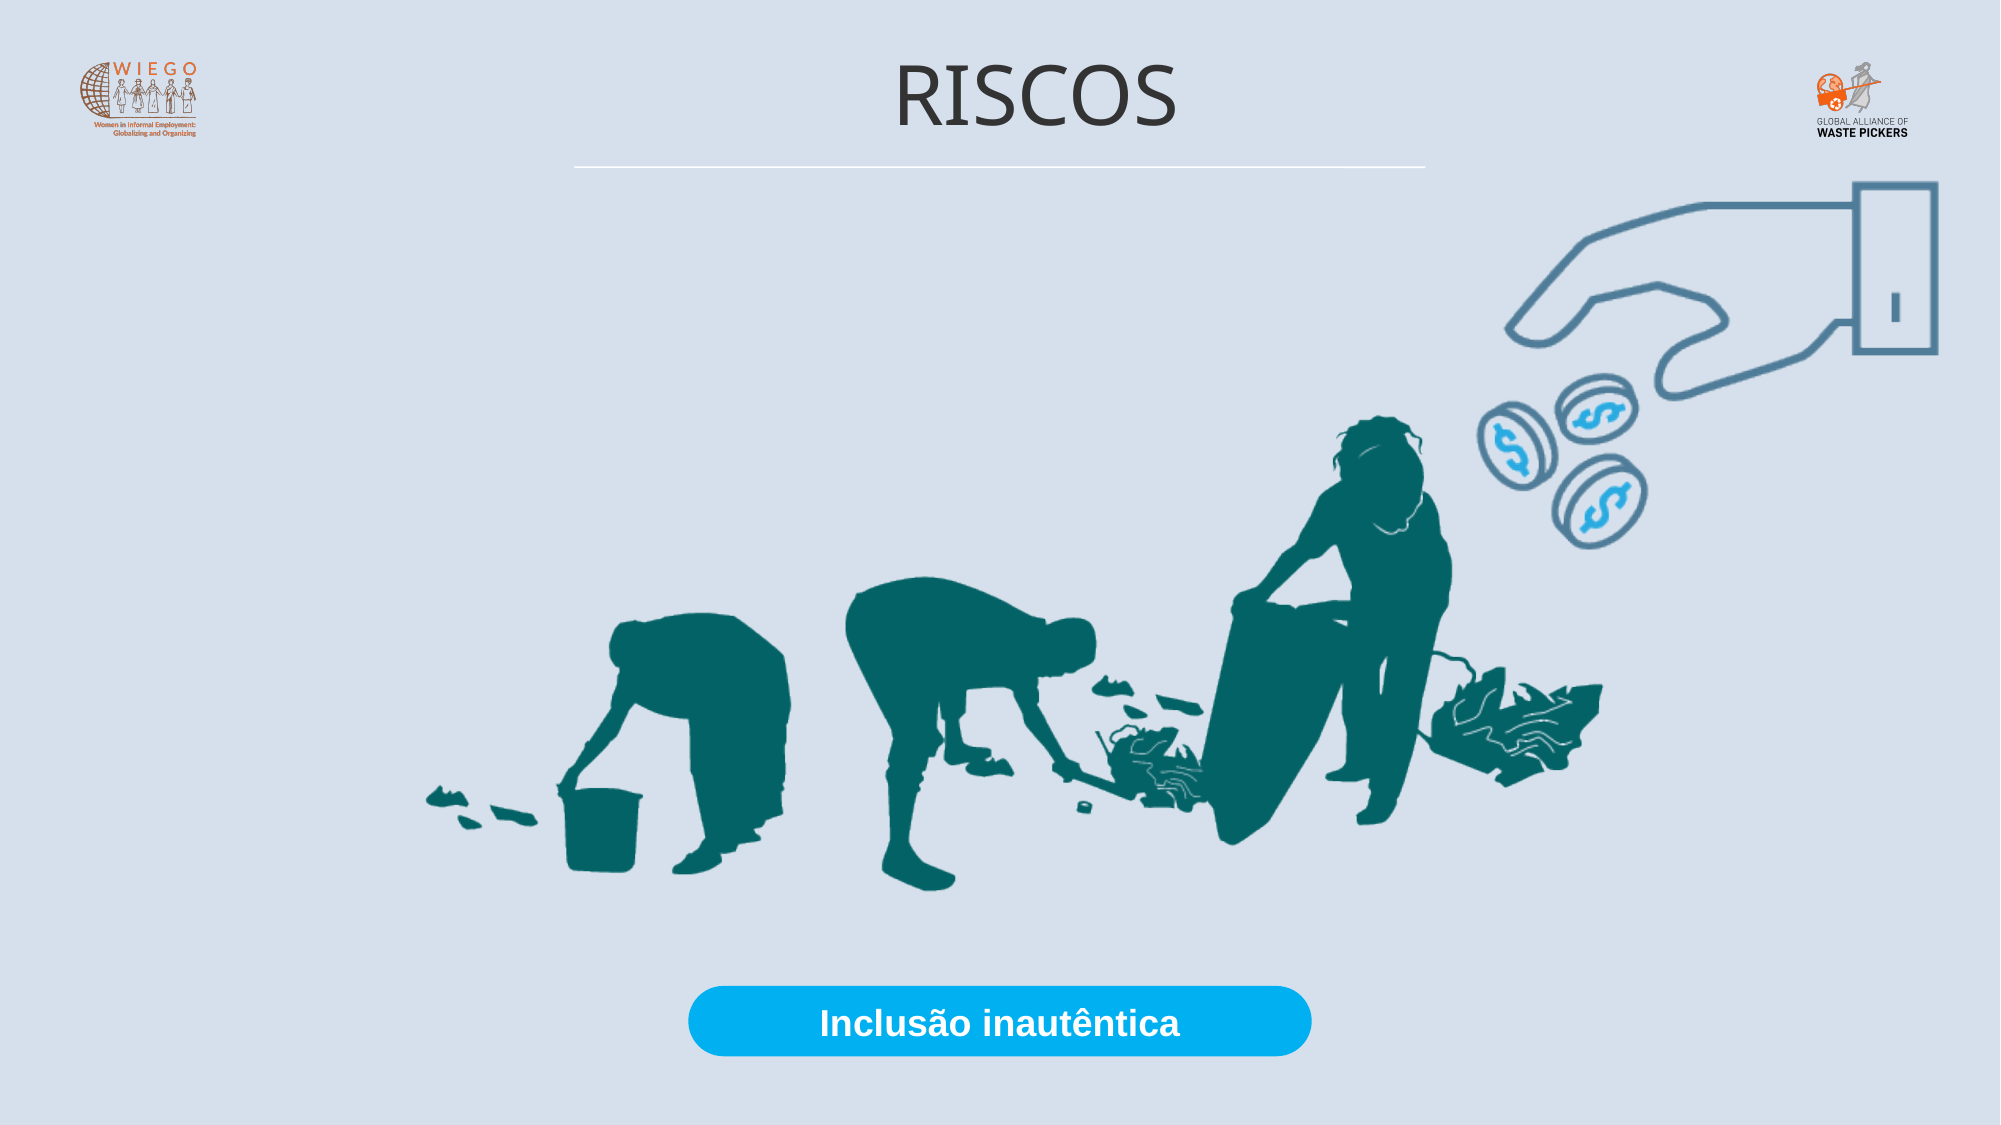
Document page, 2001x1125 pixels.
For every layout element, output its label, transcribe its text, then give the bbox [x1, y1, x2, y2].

picture [80, 62, 196, 137]
text_box Inclusão inautêntica [688, 985, 1312, 1057]
text_box RISCOS [818, 34, 1255, 150]
picture [388, 62, 1971, 1022]
